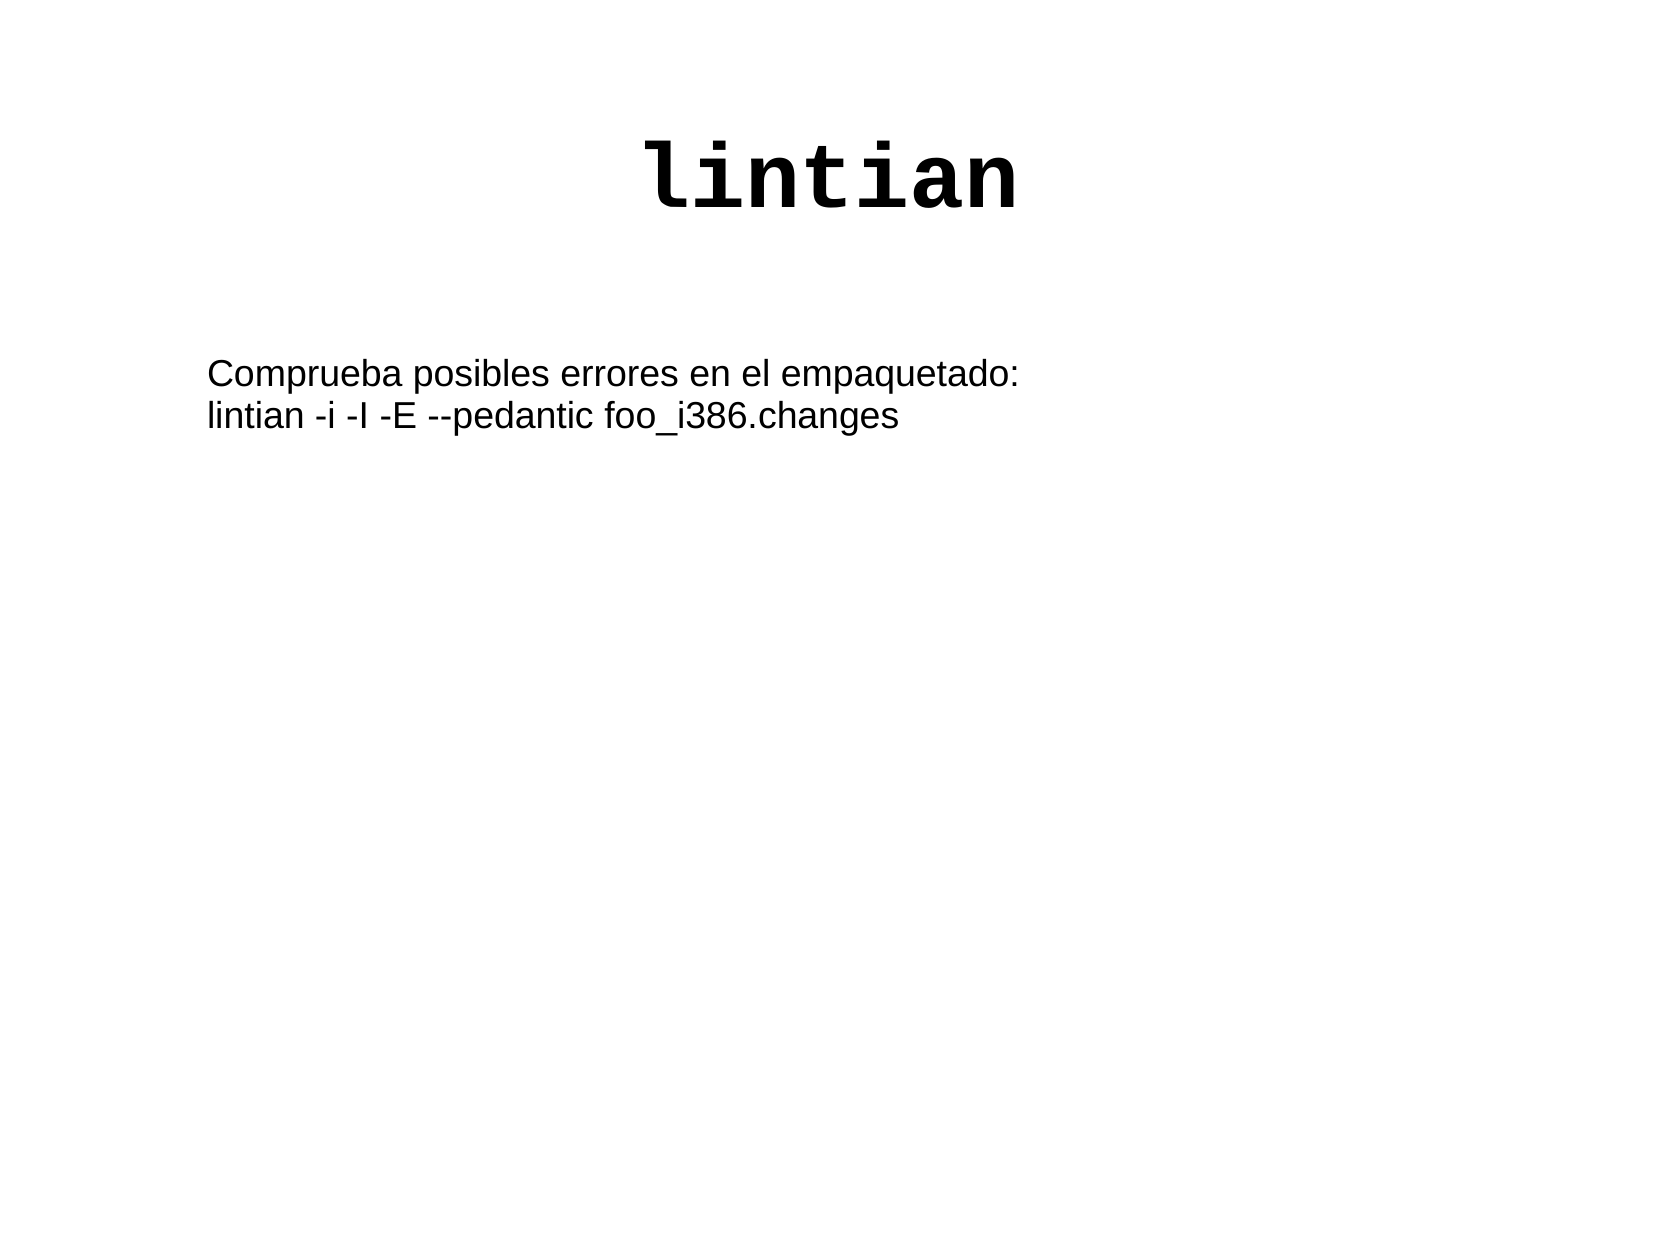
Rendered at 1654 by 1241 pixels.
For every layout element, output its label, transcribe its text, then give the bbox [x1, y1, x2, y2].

list Comprueba posibles errores en el empaquetado: lintian -i -I -E --pedantic foo_i386.changes [121, 344, 1534, 1127]
title lintian [121, 102, 1534, 311]
